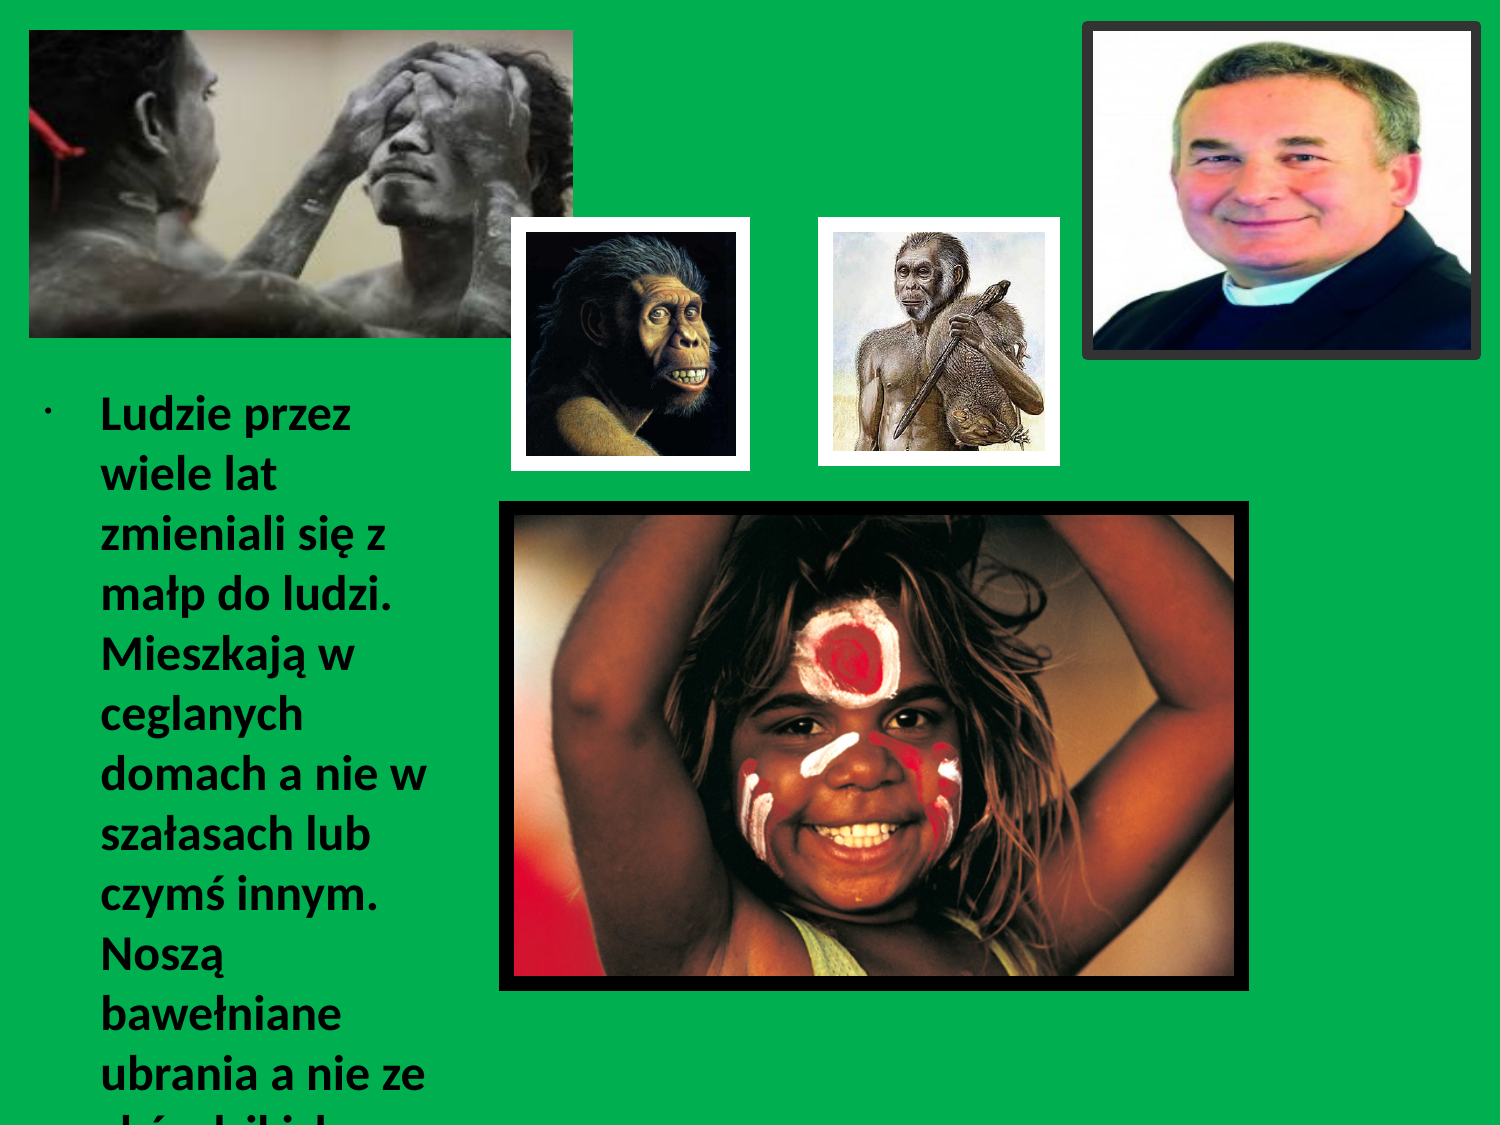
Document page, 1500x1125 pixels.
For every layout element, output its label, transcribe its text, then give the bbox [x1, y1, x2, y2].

picture [832, 231, 1046, 452]
picture [525, 231, 736, 457]
picture [513, 515, 1235, 976]
picture [1092, 30, 1471, 350]
picture [29, 30, 573, 339]
list Ludzie przez wiele lat zmieniali się z małp do ludzi. Mieszkają w ceglanych domach a nie w szałasach lub czymś innym. Noszą bawełniane ubrania a nie ze skór dzikich zwierząt. [29, 373, 455, 976]
